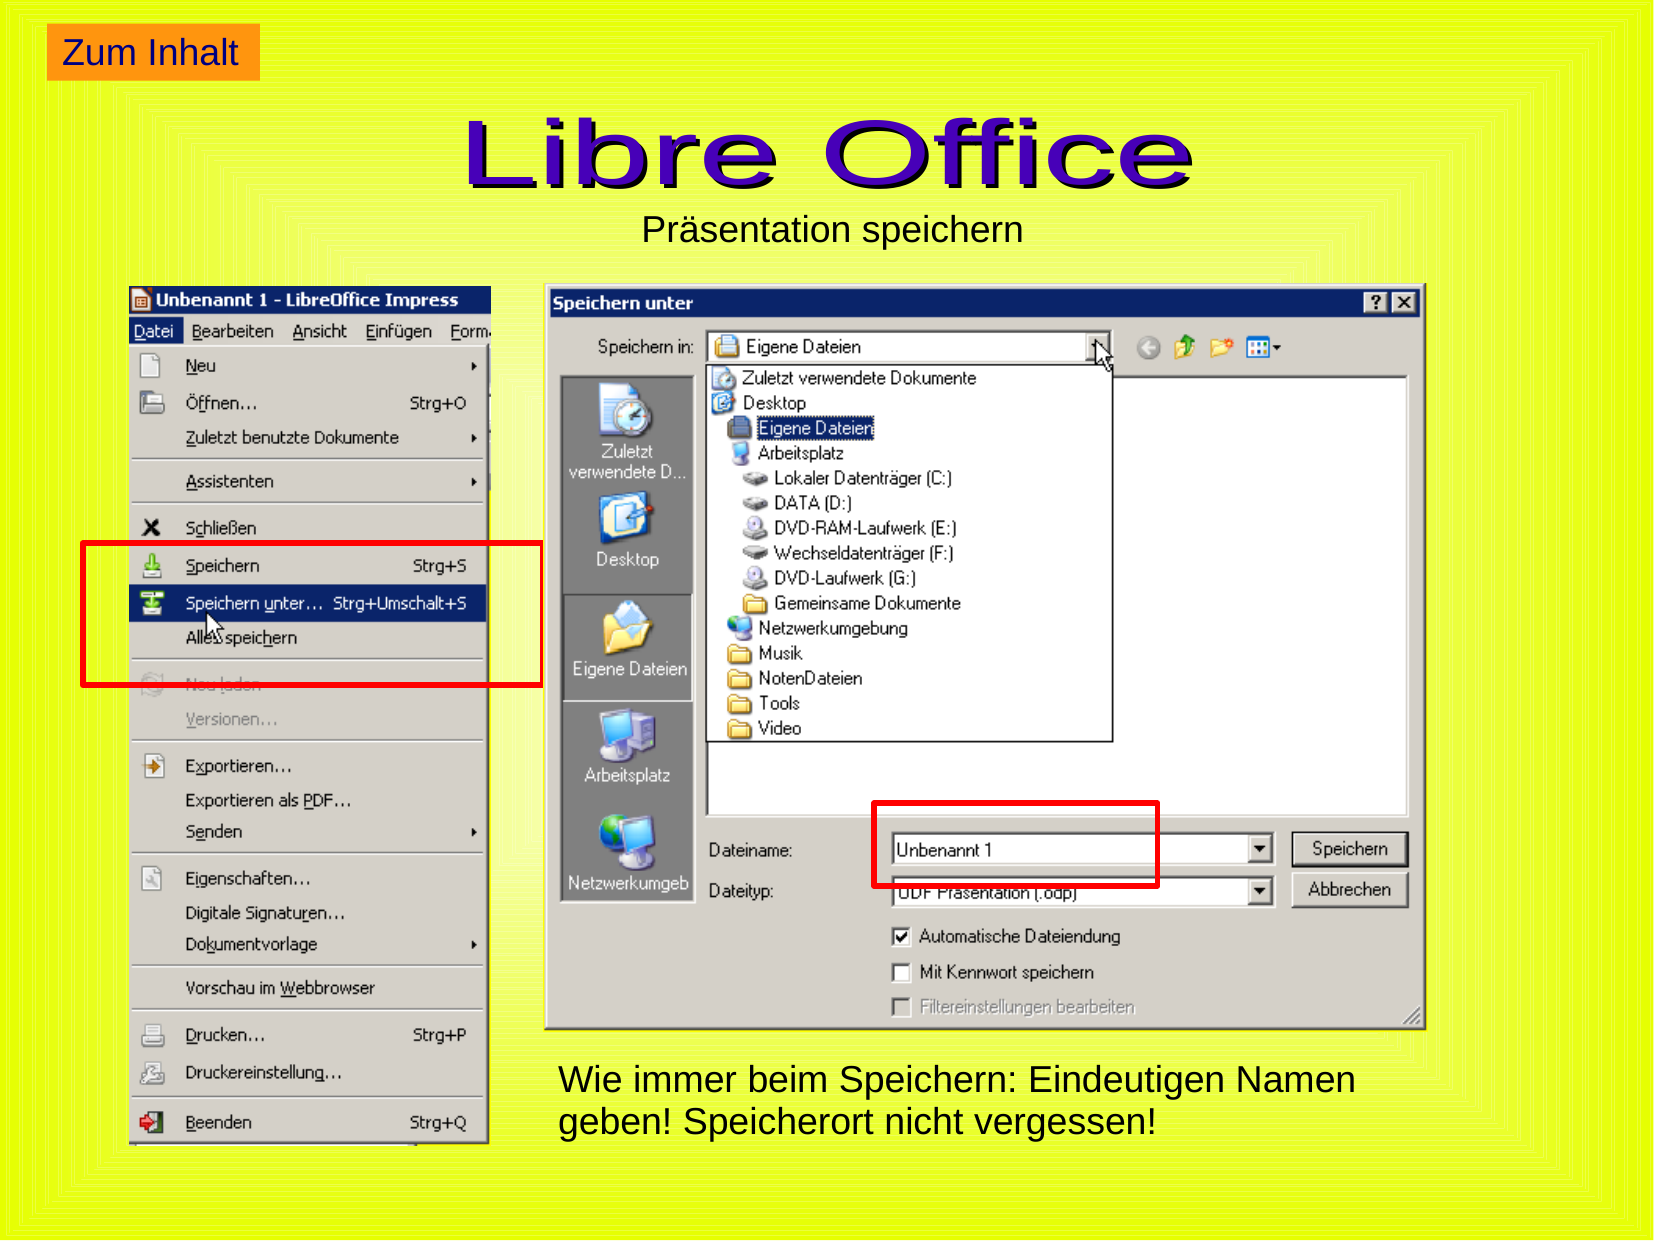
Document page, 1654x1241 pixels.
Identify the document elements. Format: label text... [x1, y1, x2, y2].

picture [129, 688, 491, 1146]
title Libre Office [82, 49, 1571, 257]
picture [129, 546, 491, 682]
text_box Wie immer beim Speichern: Eindeutigen Namen geben! Speicherort nicht vergessen! [543, 1051, 1418, 1151]
text_box Präsentation speichern [460, 200, 1205, 258]
picture [129, 286, 491, 540]
text_box Zum Inhalt [47, 23, 260, 81]
picture [543, 283, 1428, 1032]
